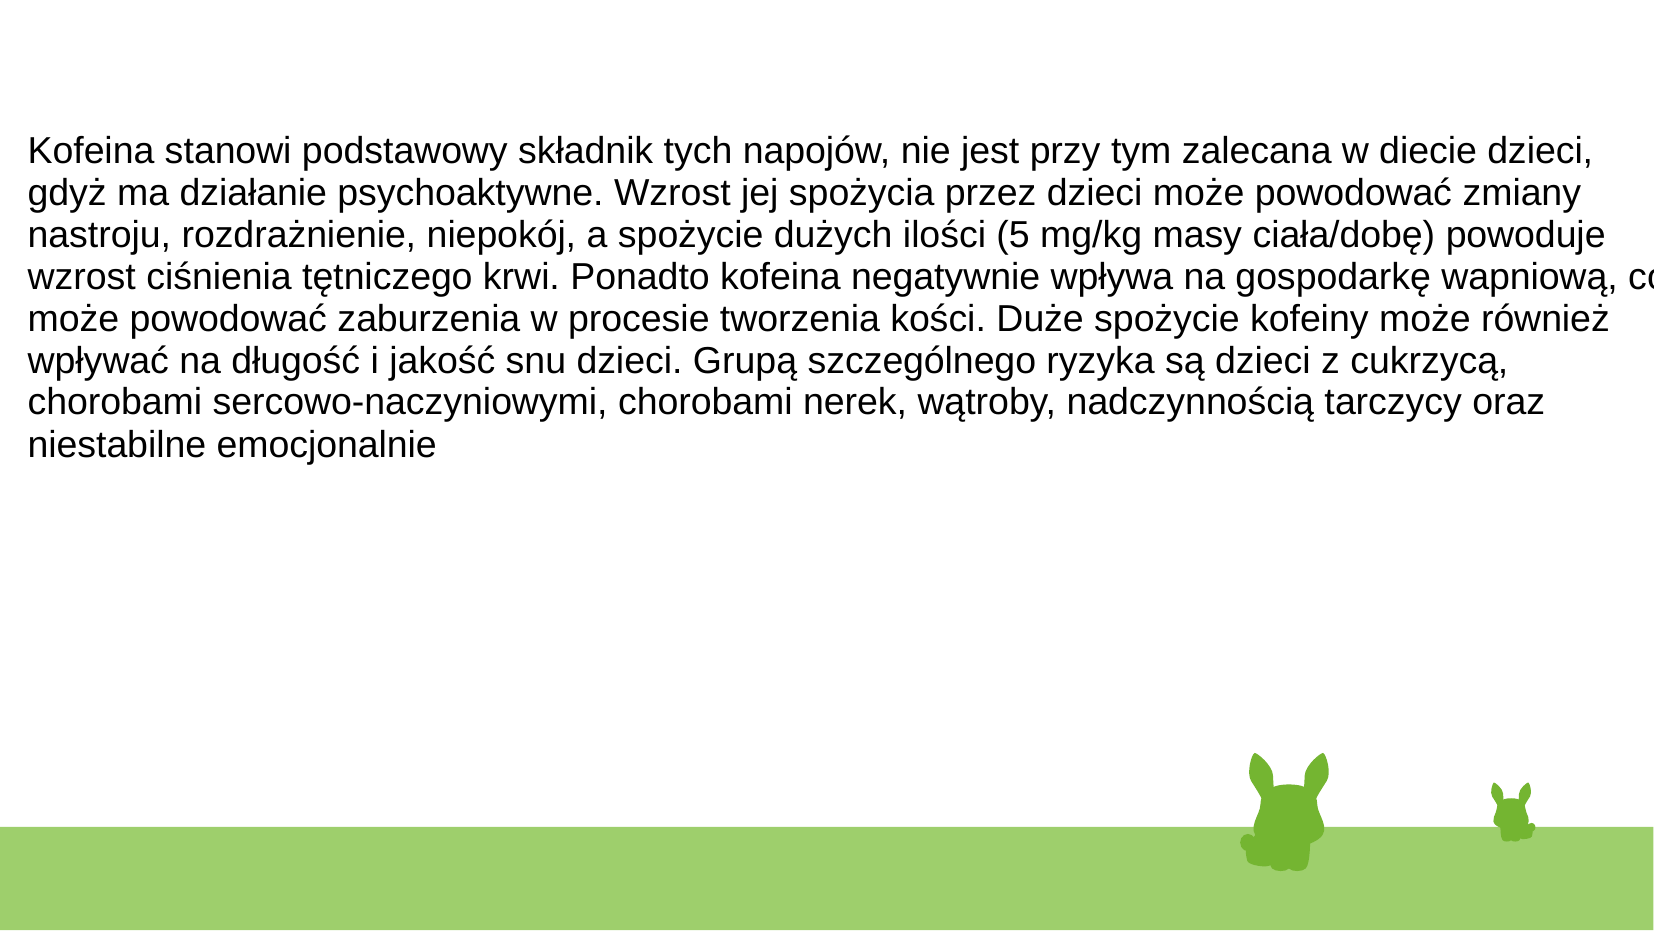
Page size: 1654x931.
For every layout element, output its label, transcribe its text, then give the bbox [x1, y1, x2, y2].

text_box Kofeina stanowi podstawowy składnik tych napojów, nie jest przy tym zalecana w diecie dzieci, gdyż ma działanie psychoaktywne. Wzrost jej spożycia przez dzieci może powodować zmiany nastroju, rozdrażnienie, niepokój, a spożycie dużych ilości (5 mg/kg masy ciała/dobę) powoduje wzrost ciśnienia tętniczego krwi. Ponadto kofeina negatywnie wpływa na gospodarkę wapniową, co może powodować zaburzenia w procesie tworzenia kości. Duże spożycie kofeiny może również wpływać na długość i jakość snu dzieci. Grupą szczególnego ryzyka są dzieci z cukrzycą, chorobami sercowo-naczyniowymi, chorobami nerek, wątroby, nadczynnością tarczycy oraz niestabilne emocjonalnie [12, 121, 1654, 473]
